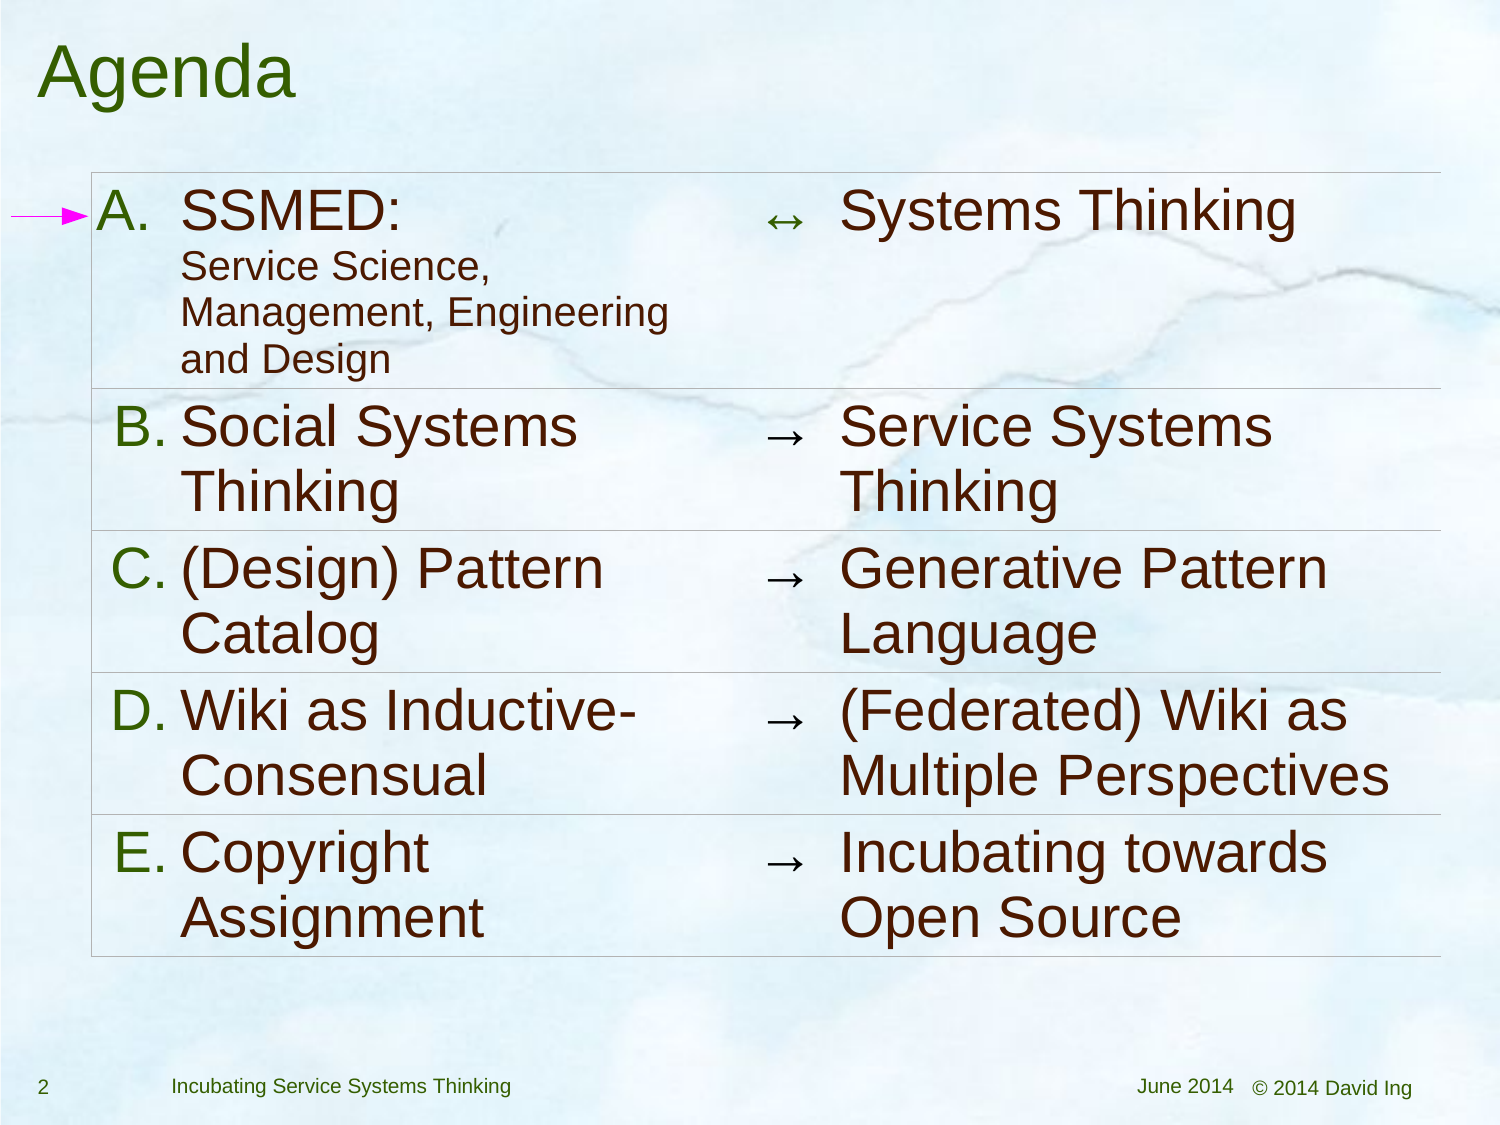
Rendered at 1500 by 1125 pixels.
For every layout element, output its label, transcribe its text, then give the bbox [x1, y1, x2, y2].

table_cell → [737, 531, 833, 672]
table_cell → [737, 673, 833, 814]
table_cell B. [92, 389, 174, 530]
table_cell D. [92, 673, 174, 814]
table_header A. [92, 173, 174, 388]
table_cell (Federated) Wiki as Multiple Perspectives [833, 673, 1441, 814]
table_cell E. [92, 815, 174, 956]
table_cell (Design) Pattern Catalog [174, 531, 737, 672]
table_cell → [737, 389, 833, 530]
table_header Systems Thinking [833, 173, 1441, 388]
title Agenda [37, 37, 1463, 152]
table_header SSMED: Service Science, Management, Engineering and Design [174, 173, 737, 388]
table_cell Generative Pattern Language [833, 531, 1441, 672]
table_header ↔ [737, 173, 833, 388]
table_cell → [737, 815, 833, 956]
picture [0, 0, 1500, 1125]
table_cell Social Systems Thinking [174, 389, 737, 530]
table_cell Incubating towards Open Source [833, 815, 1441, 956]
table_cell Copyright Assignment [174, 815, 737, 956]
table_cell Service Systems Thinking [833, 389, 1441, 530]
table_cell C. [92, 531, 174, 672]
table_cell Wiki as Inductive-Consensual [174, 673, 737, 814]
